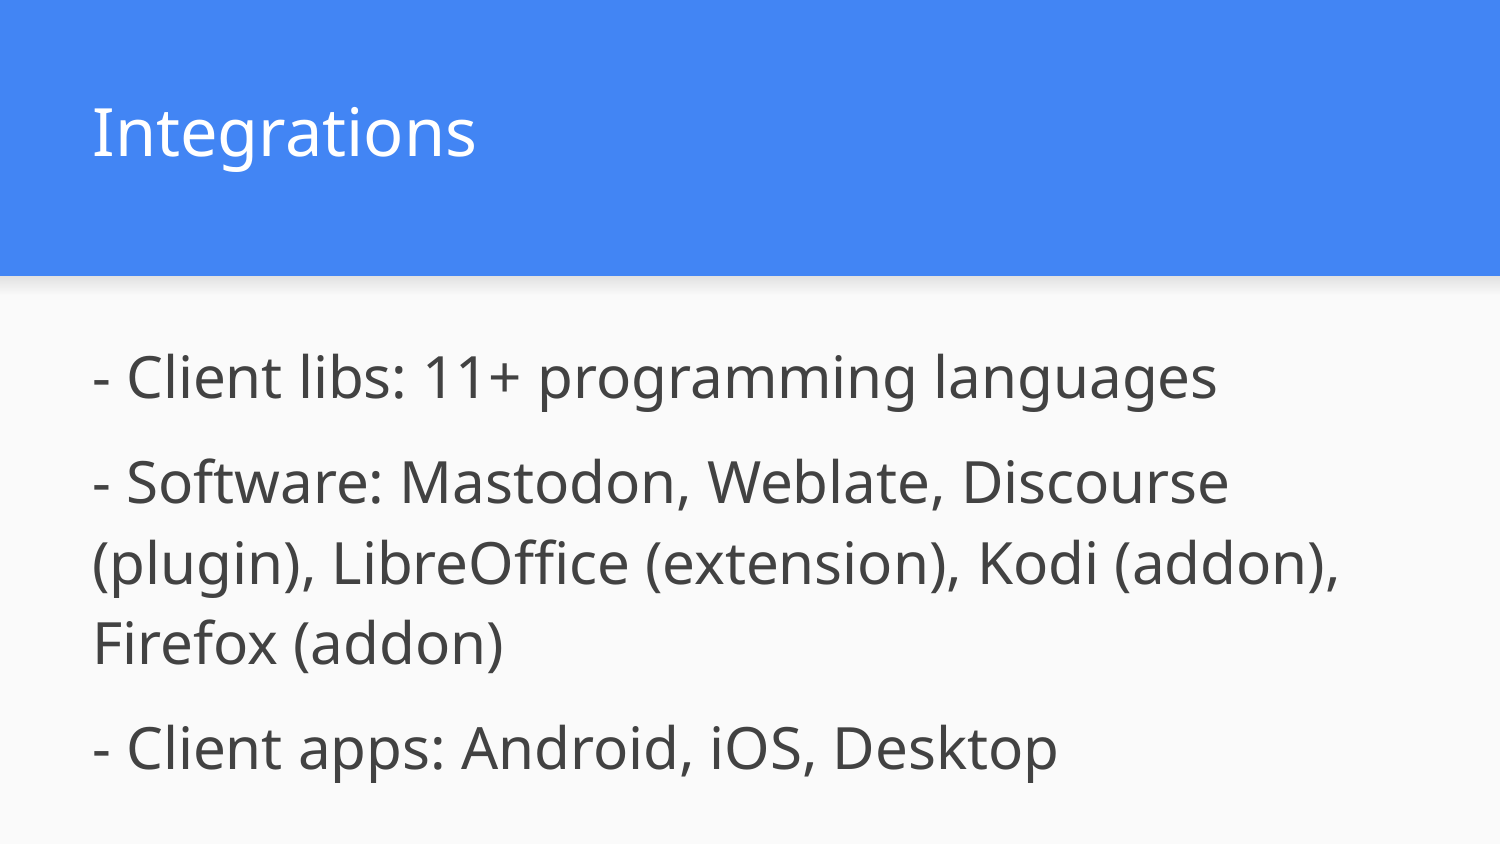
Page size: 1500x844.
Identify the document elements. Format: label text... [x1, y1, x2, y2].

title Integrations [77, 58, 1427, 185]
list - Client libs: 11+ programming languages - Software: Mastodon, Weblate, Discourse (plugin), LibreOffice (extension), Kodi (addon), Firefox (addon) - Client apps: Android, iOS, Desktop [77, 314, 1427, 820]
